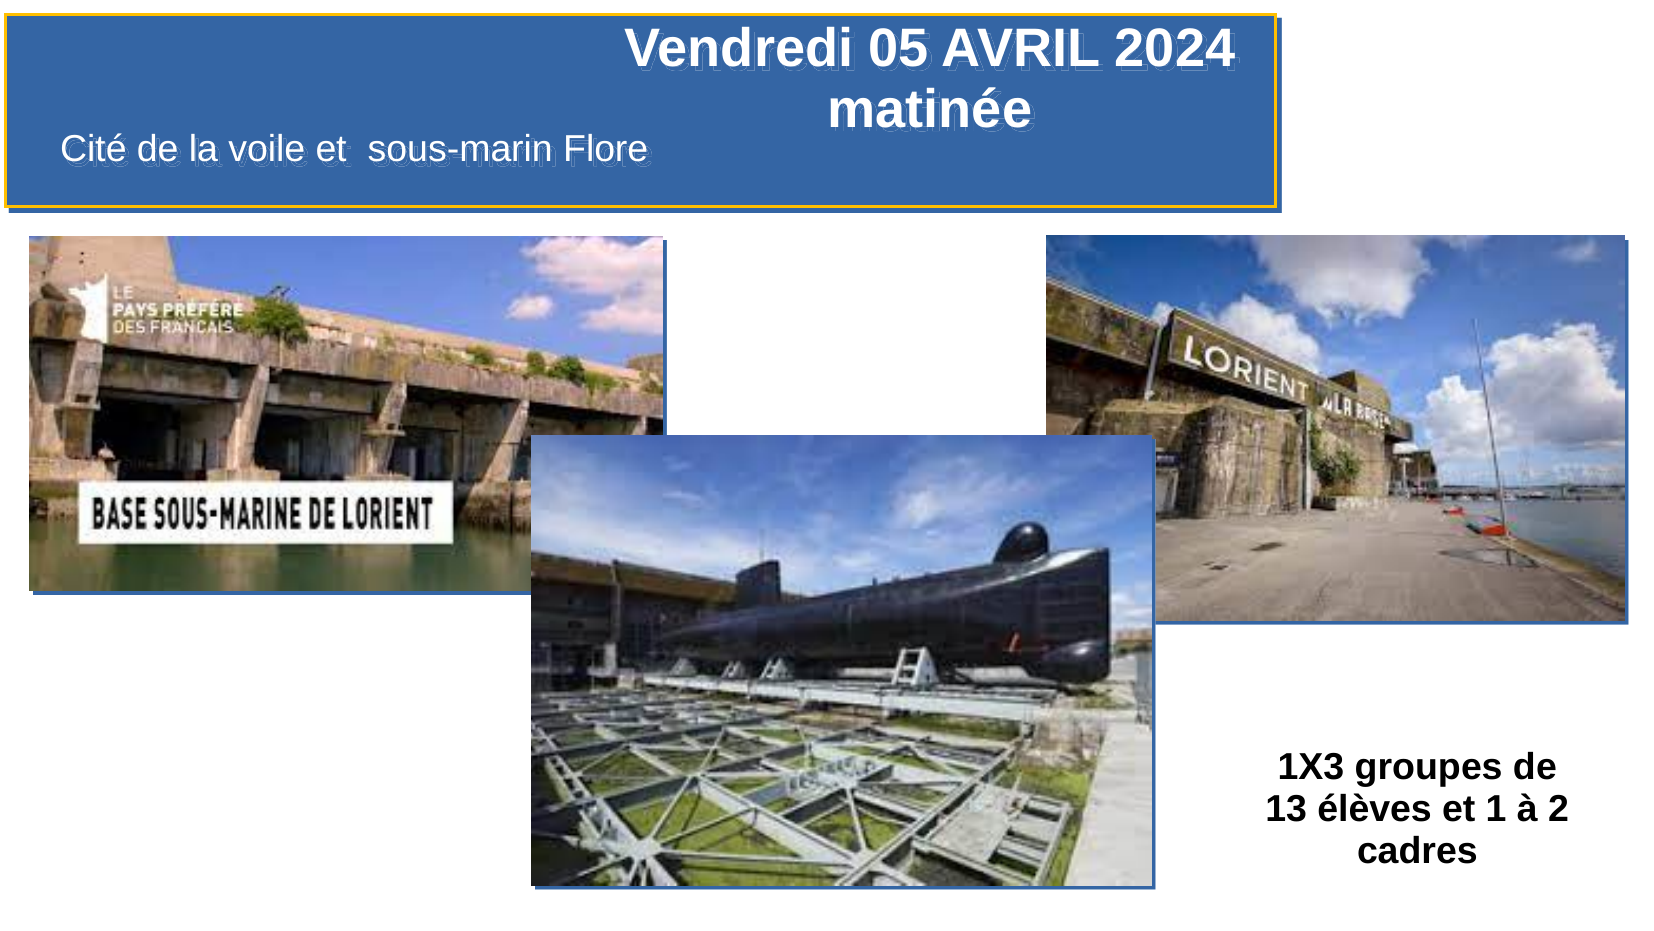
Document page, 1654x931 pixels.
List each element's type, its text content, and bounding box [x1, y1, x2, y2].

text_box Vendredi 05 AVRIL 2024 matinée [501, 10, 1359, 207]
picture [29, 235, 1625, 886]
text_box 1X3 groupes de 13 élèves et 1 à 2 cadres [1240, 738, 1595, 879]
text_box Cité de la voile et sous-marin Flore [0, 120, 501, 178]
